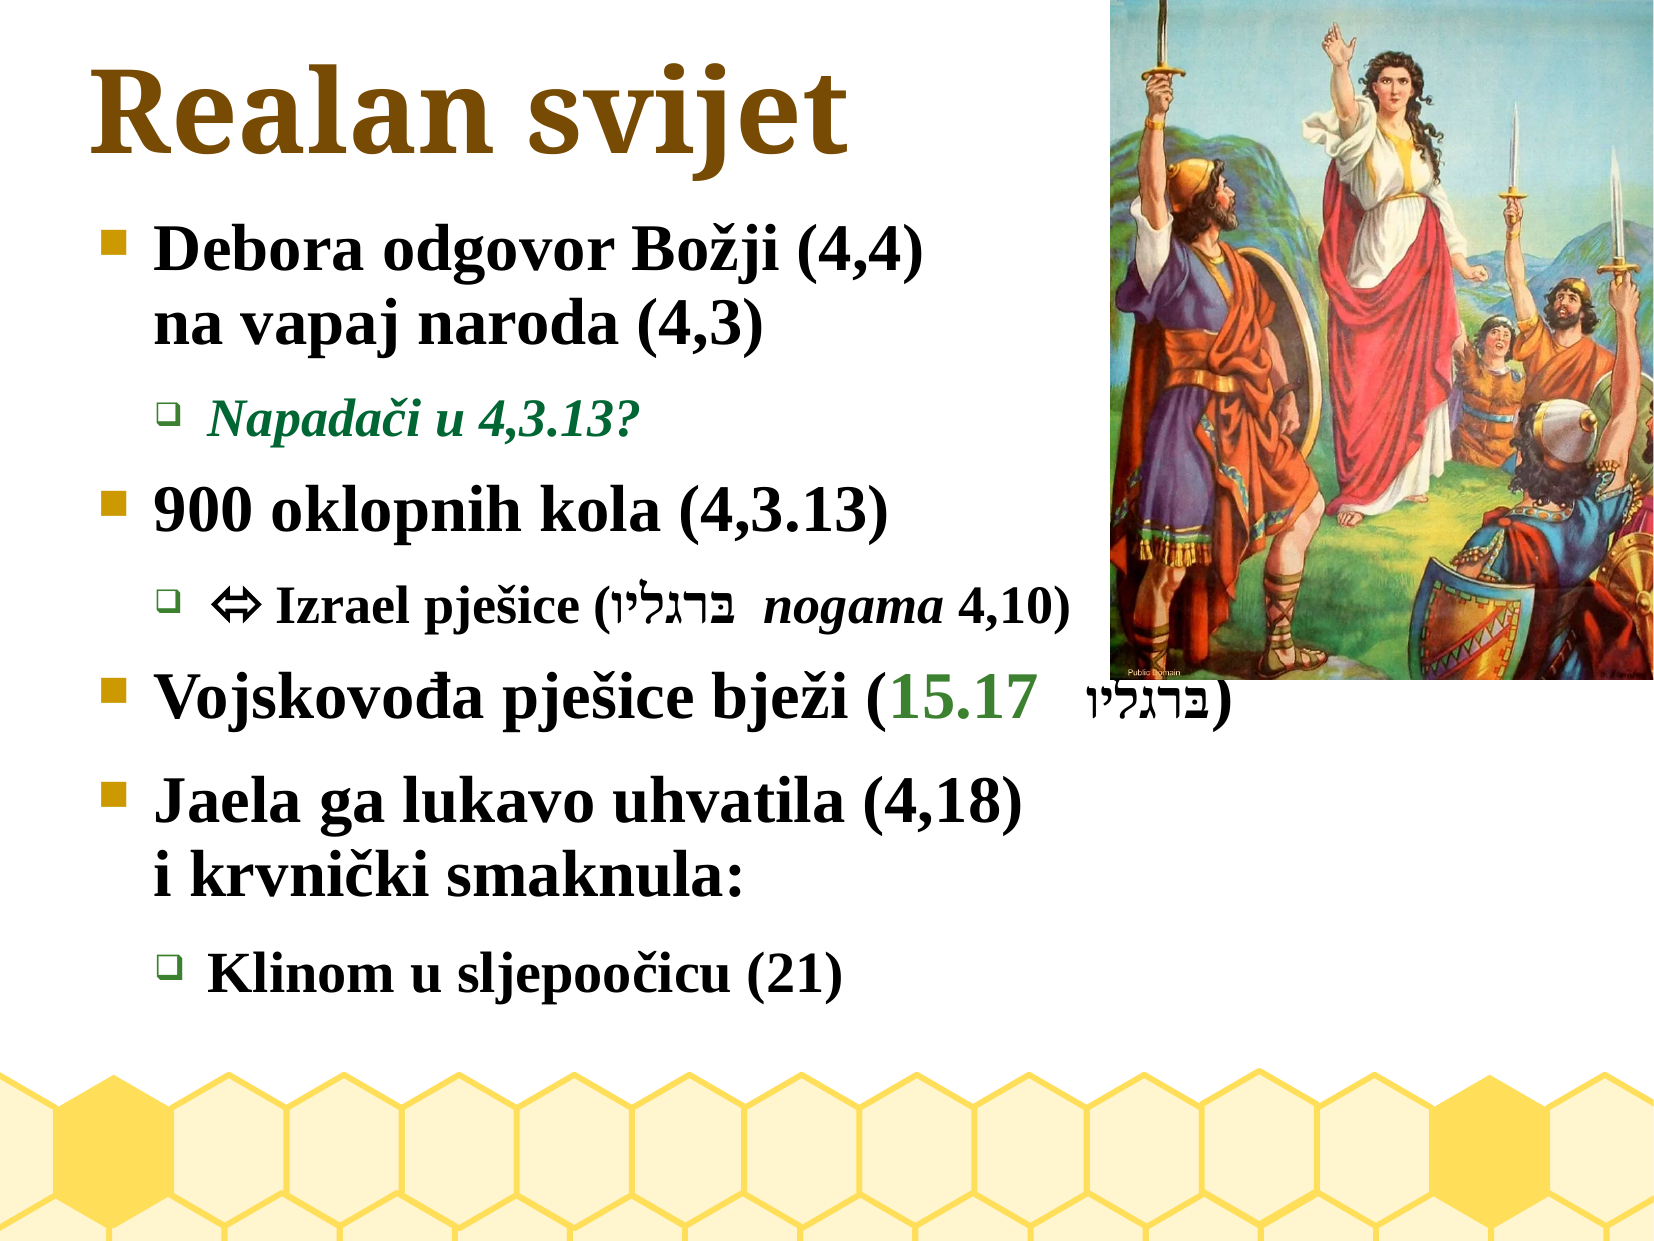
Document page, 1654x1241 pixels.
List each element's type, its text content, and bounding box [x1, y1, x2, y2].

title Realan svijet [88, 9, 1110, 203]
picture [1110, 0, 1654, 680]
list Debora odgovor Božji (4,4) na vapaj naroda (4,3) Napadači u 4,3.13? 900 oklopnih kola (4,3.13)  Izrael pješice (בּרגליו nogama 4,10) Vojskovođa pješice bježi (בּרגליו 15.17) Jaela ga lukavo uhvatila (4,18) i krvnički smaknula: Klinom u sljepoočicu (21) [82, 203, 1309, 1109]
